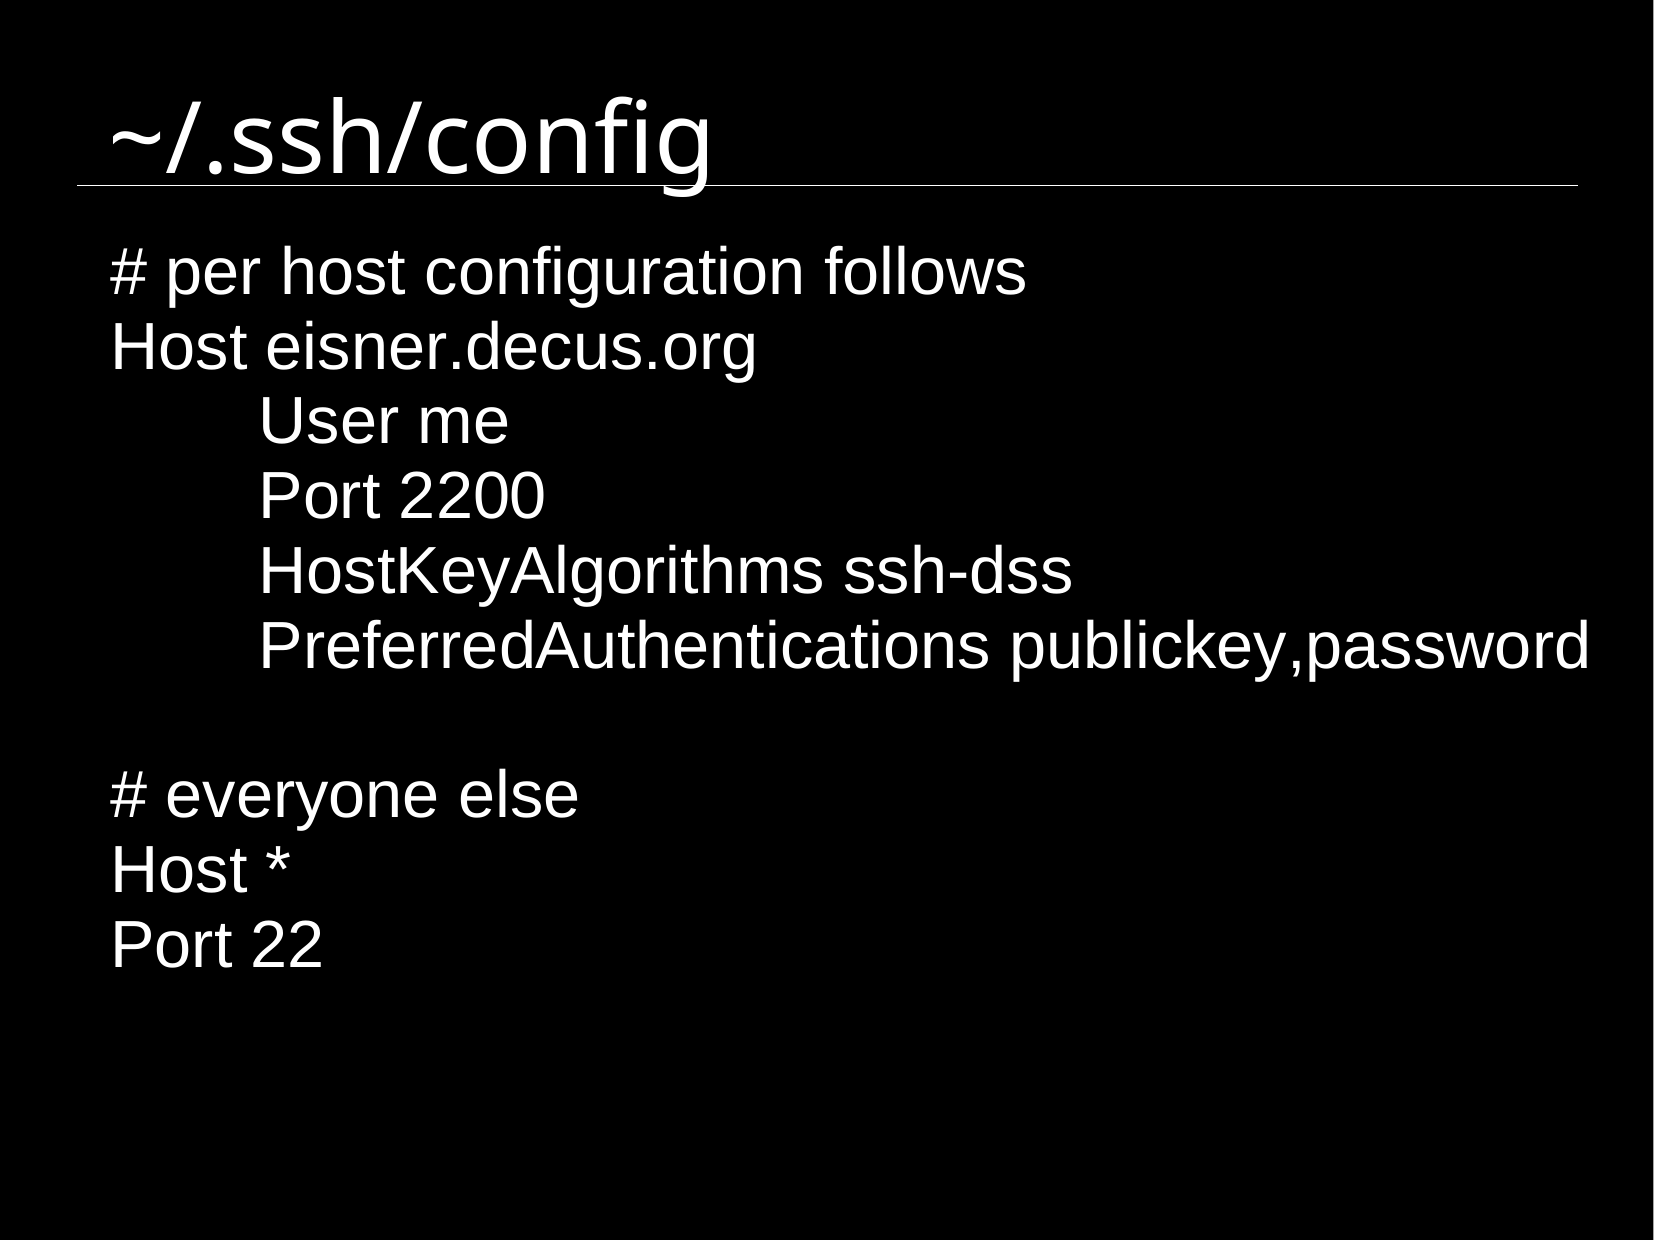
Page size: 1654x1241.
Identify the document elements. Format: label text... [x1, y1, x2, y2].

text_box # per host configuration follows Host eisner.decus.org User me Port 2200 HostKeyAlgorithms ssh-dss PreferredAuthentications publickey,password # everyone else Host * Port 22 [95, 226, 1612, 1064]
text_box ~/.ssh/config [93, 58, 687, 185]
